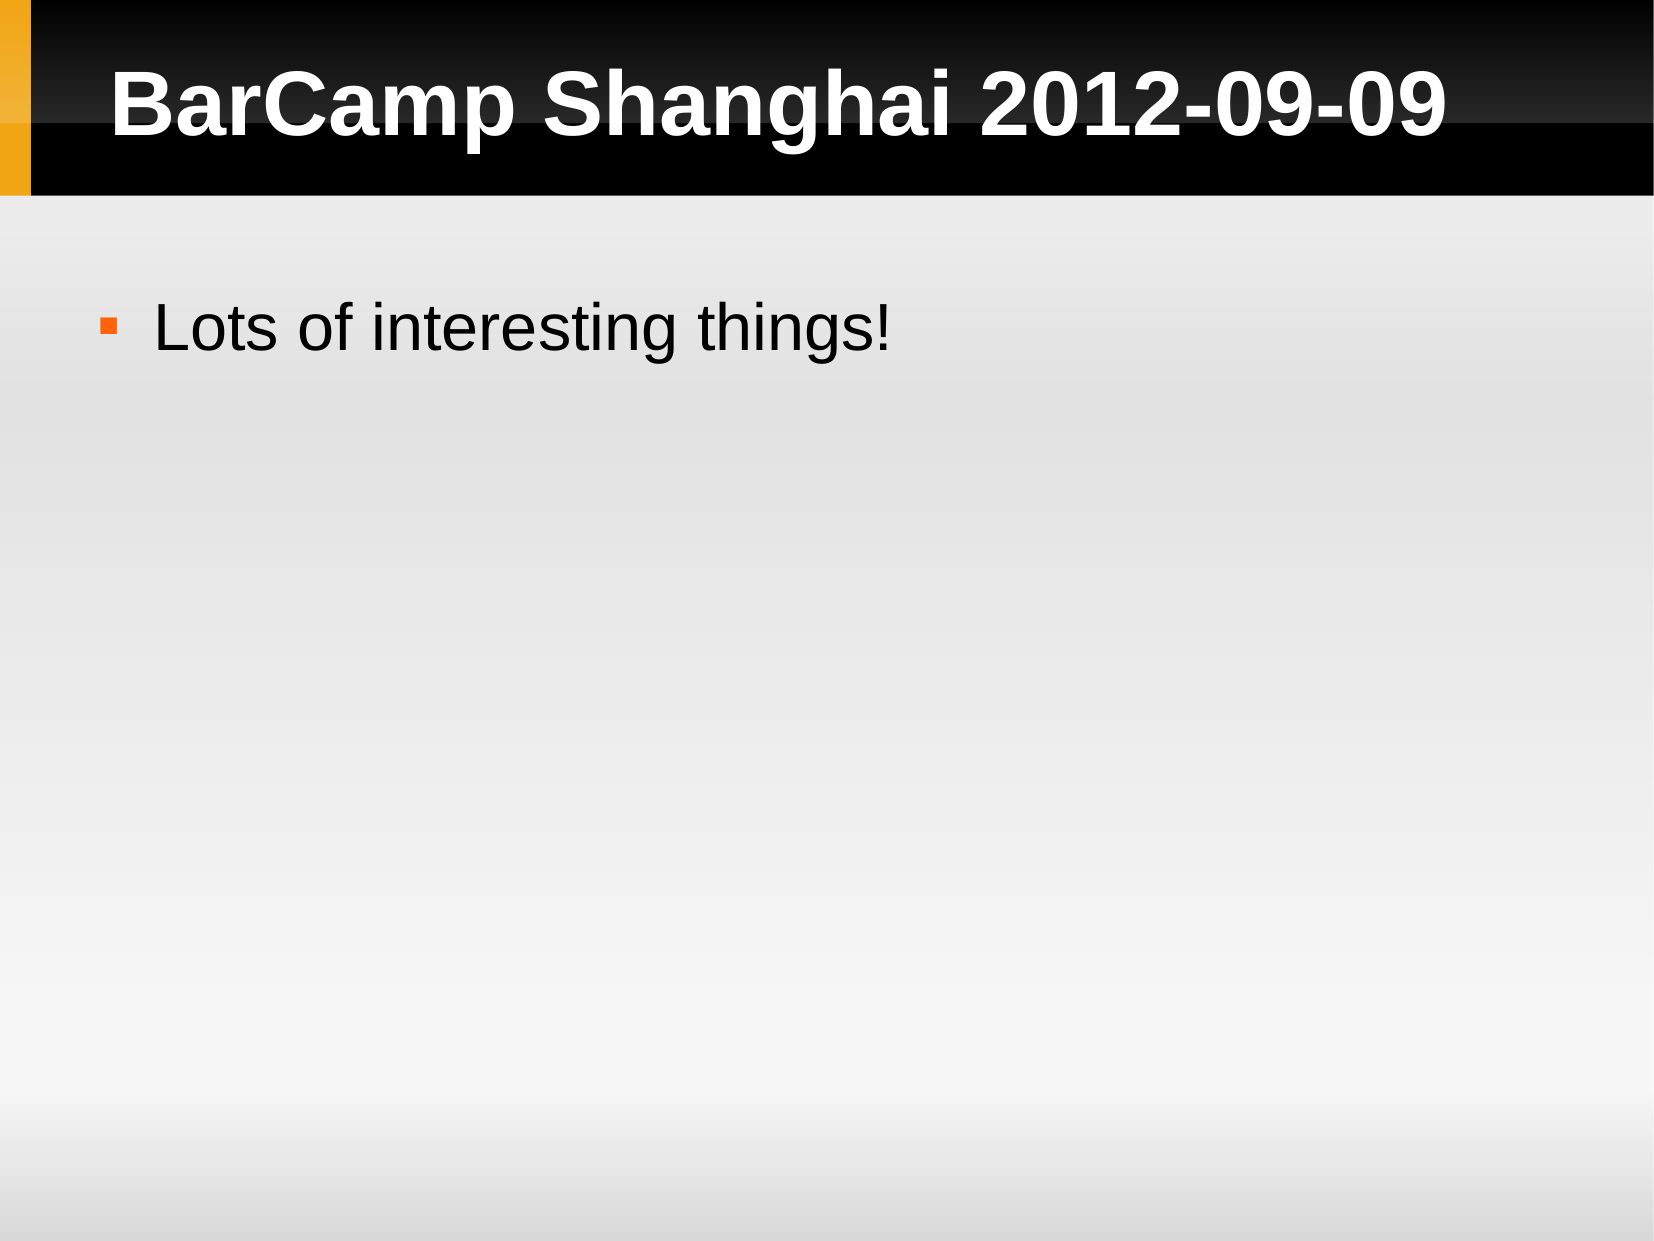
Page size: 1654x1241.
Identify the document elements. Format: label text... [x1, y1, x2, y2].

picture [0, 0, 1654, 1241]
title BarCamp Shanghai 2012-09-09 [76, 0, 1565, 208]
list Lots of interesting things! [82, 290, 1571, 1109]
